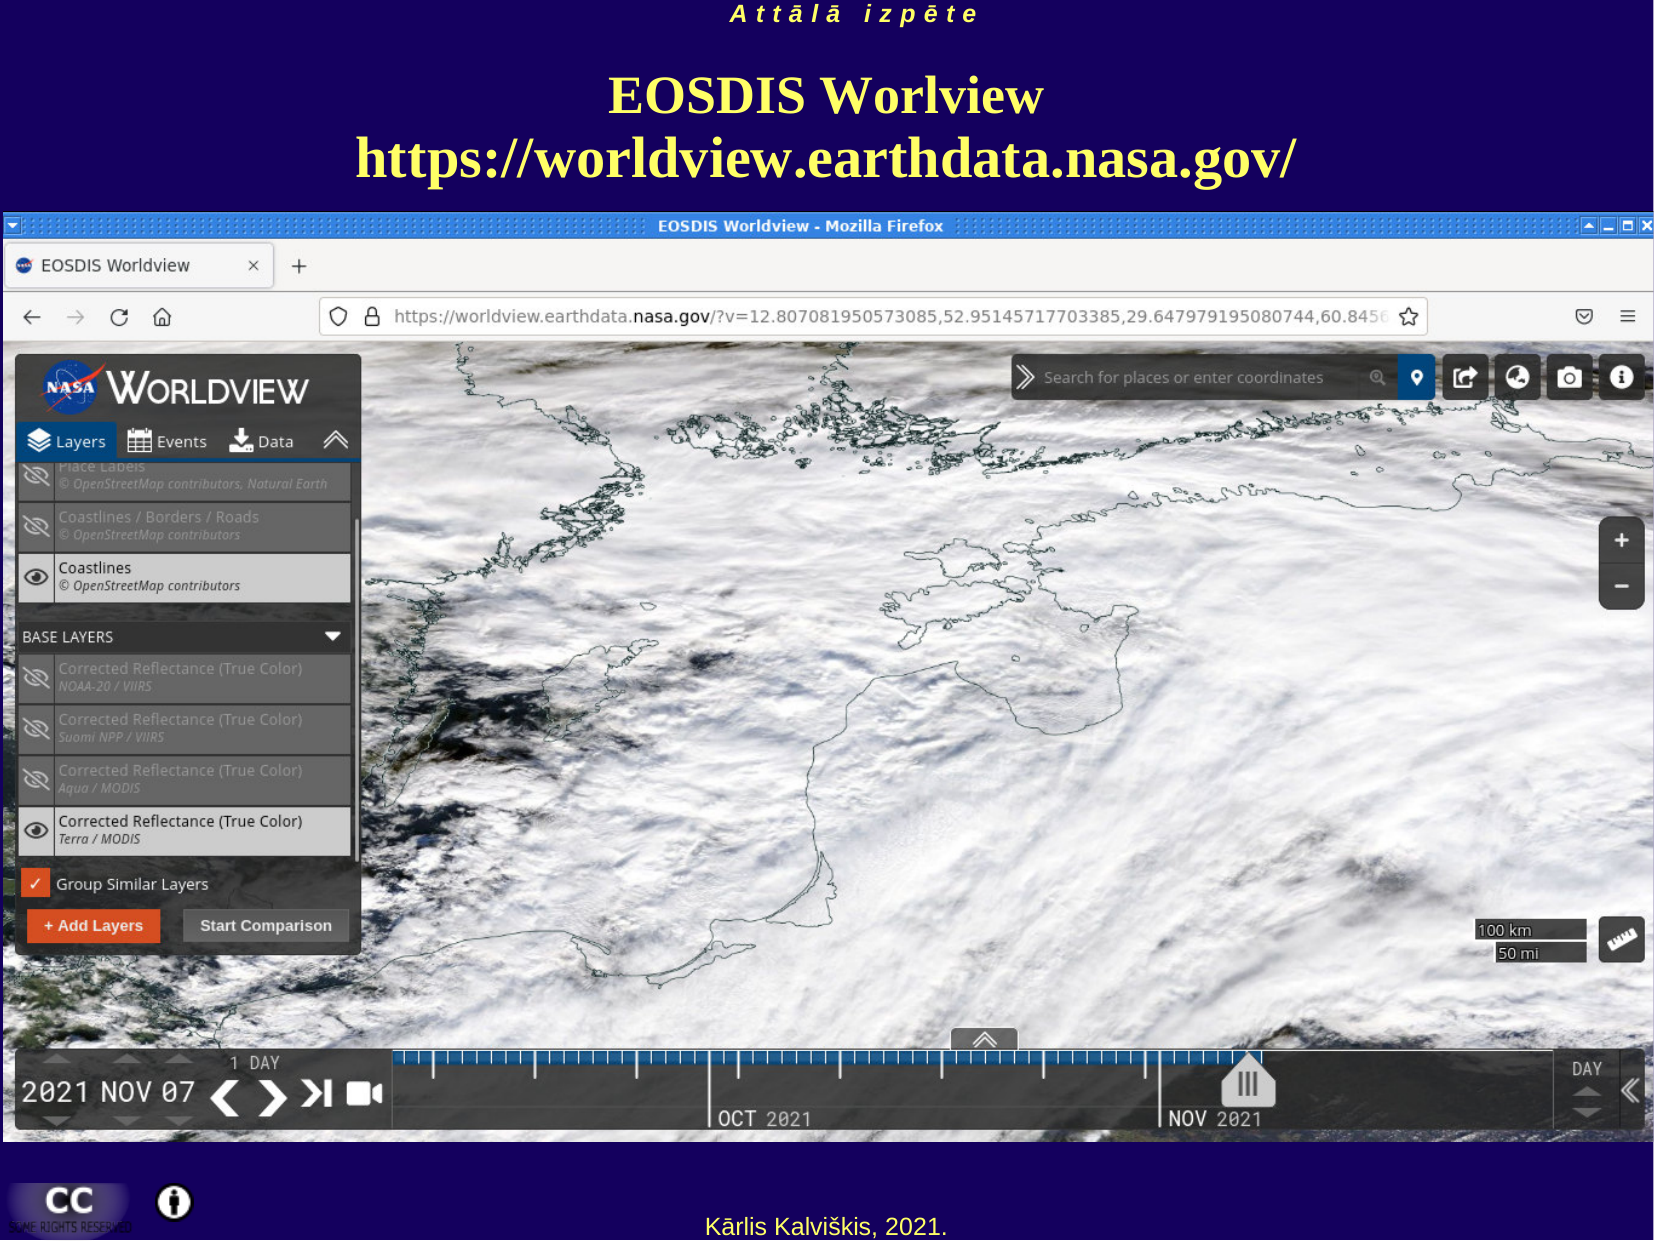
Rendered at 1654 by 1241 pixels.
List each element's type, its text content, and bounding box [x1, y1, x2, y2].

picture [0, 1183, 141, 1241]
picture [155, 1183, 194, 1222]
picture [3, 211, 1654, 1142]
title EOSDIS Worlview https://worldview.earthdata.nasa.gov/ [120, 65, 1533, 211]
